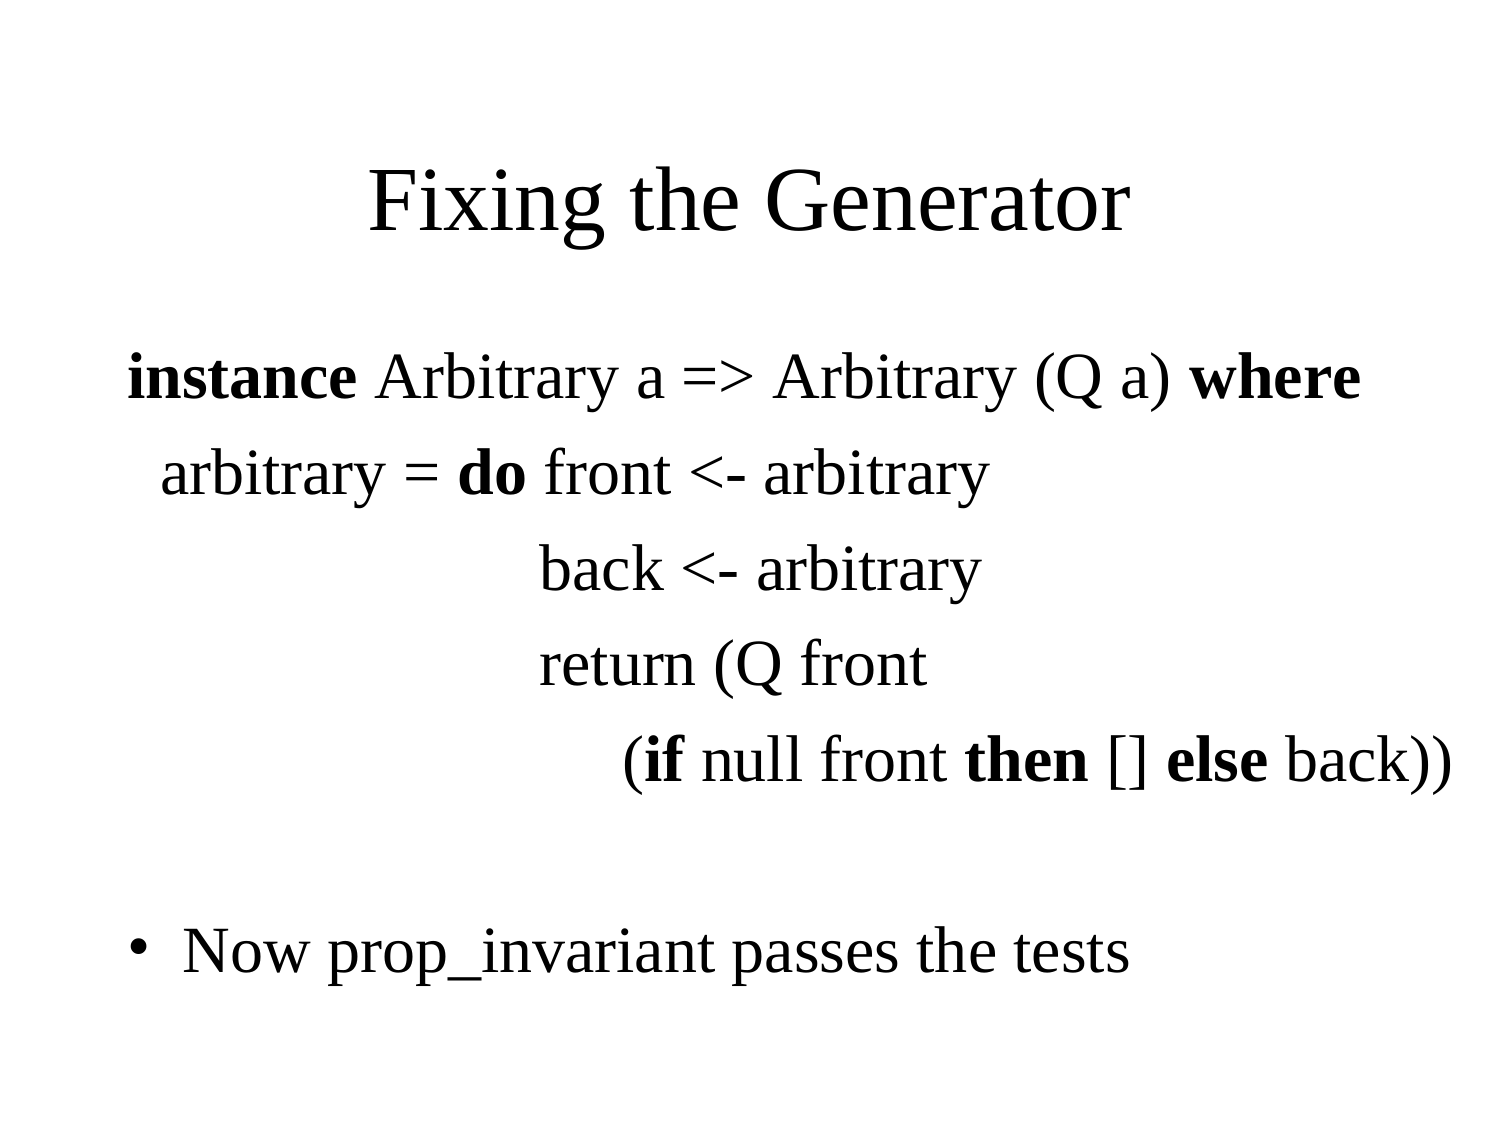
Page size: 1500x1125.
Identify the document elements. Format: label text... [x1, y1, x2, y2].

list instance Arbitrary a => Arbitrary (Q a) where arbitrary = do front <- arbitrary back <- arbitrary return (Q front (if null front then [] else back)) Now prop_invariant passes the tests [112, 324, 1500, 1000]
title Fixing the Generator [112, 99, 1388, 288]
